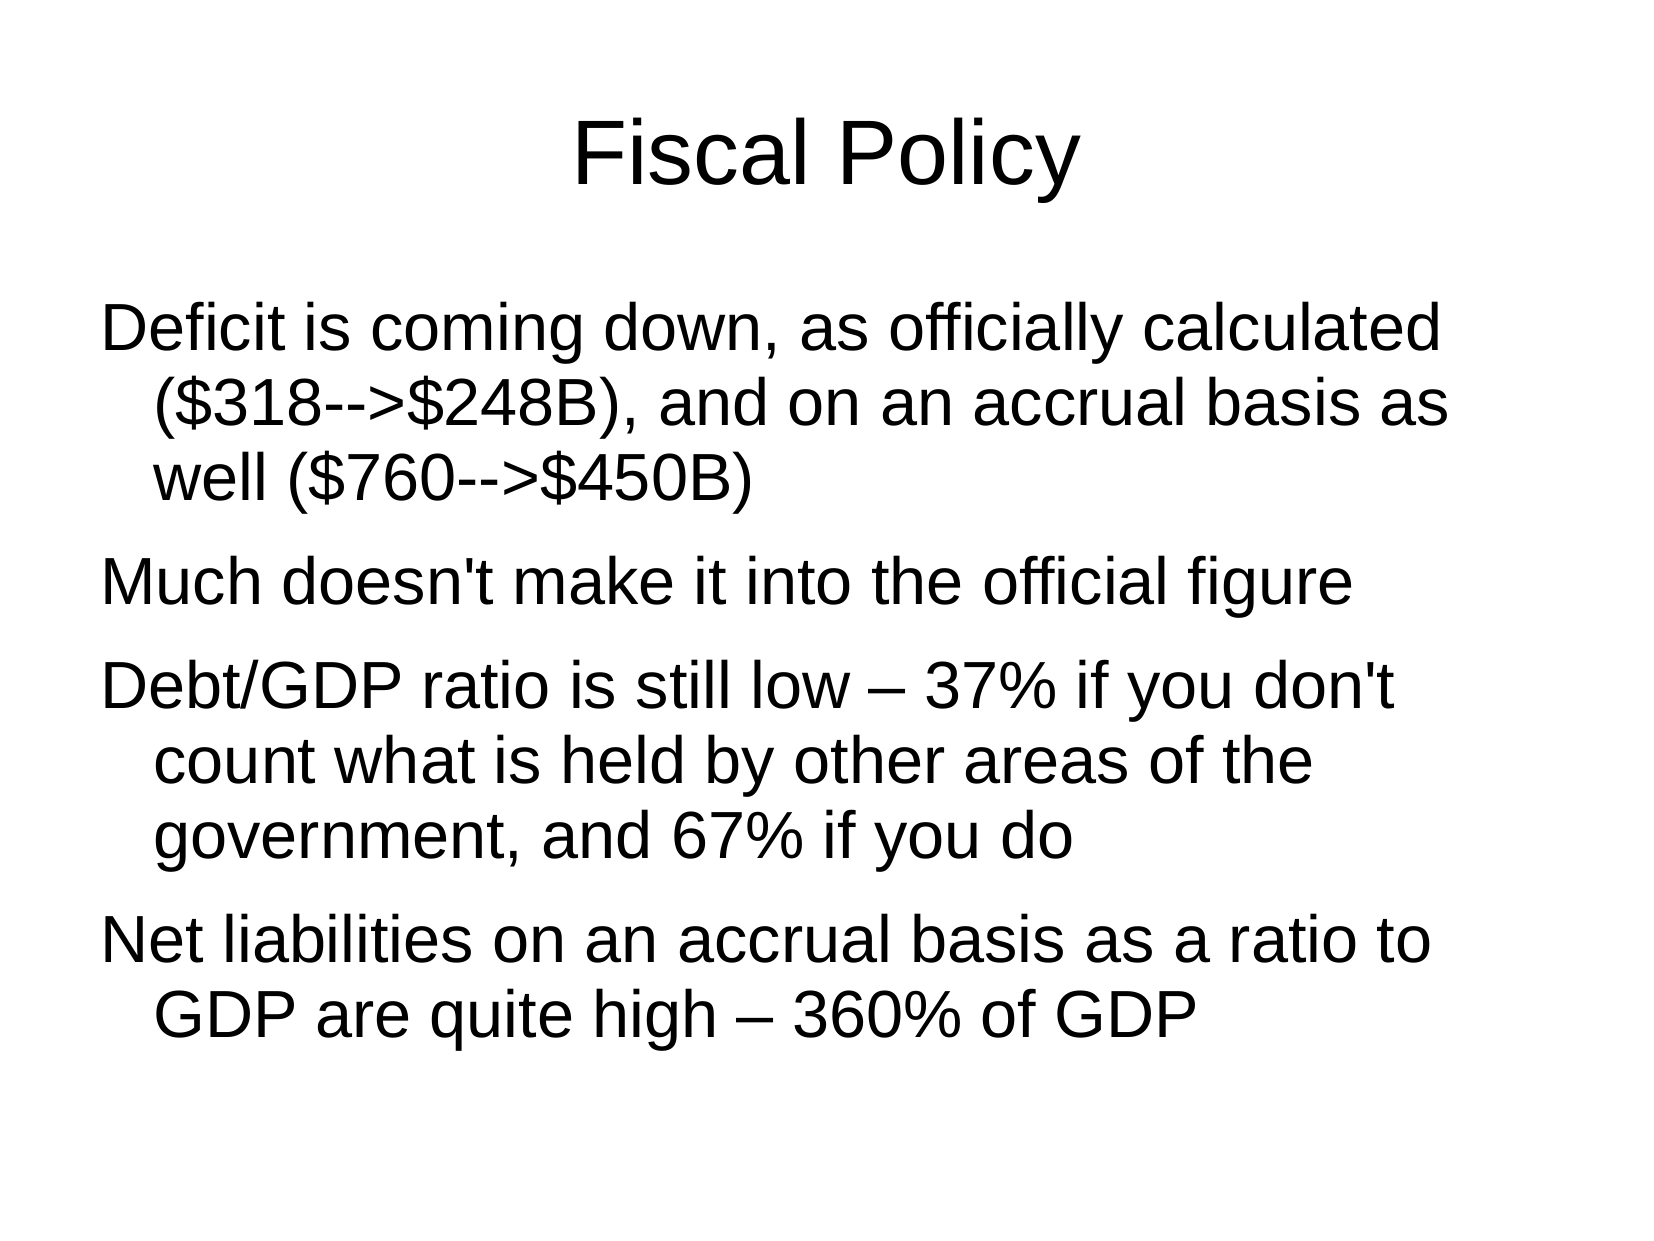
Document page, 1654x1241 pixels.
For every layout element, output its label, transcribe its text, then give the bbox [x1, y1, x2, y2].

title Fiscal Policy [82, 56, 1571, 250]
list Deficit is coming down, as officially calculated ($318-->$248B), and on an accrual basis as well ($760-->$450B) Much doesn't make it into the official figure Debt/GDP ratio is still low – 37% if you don't count what is held by other areas of the government, and 67% if you do Net liabilities on an accrual basis as a ratio to GDP are quite high – 360% of GDP [82, 290, 1571, 1094]
